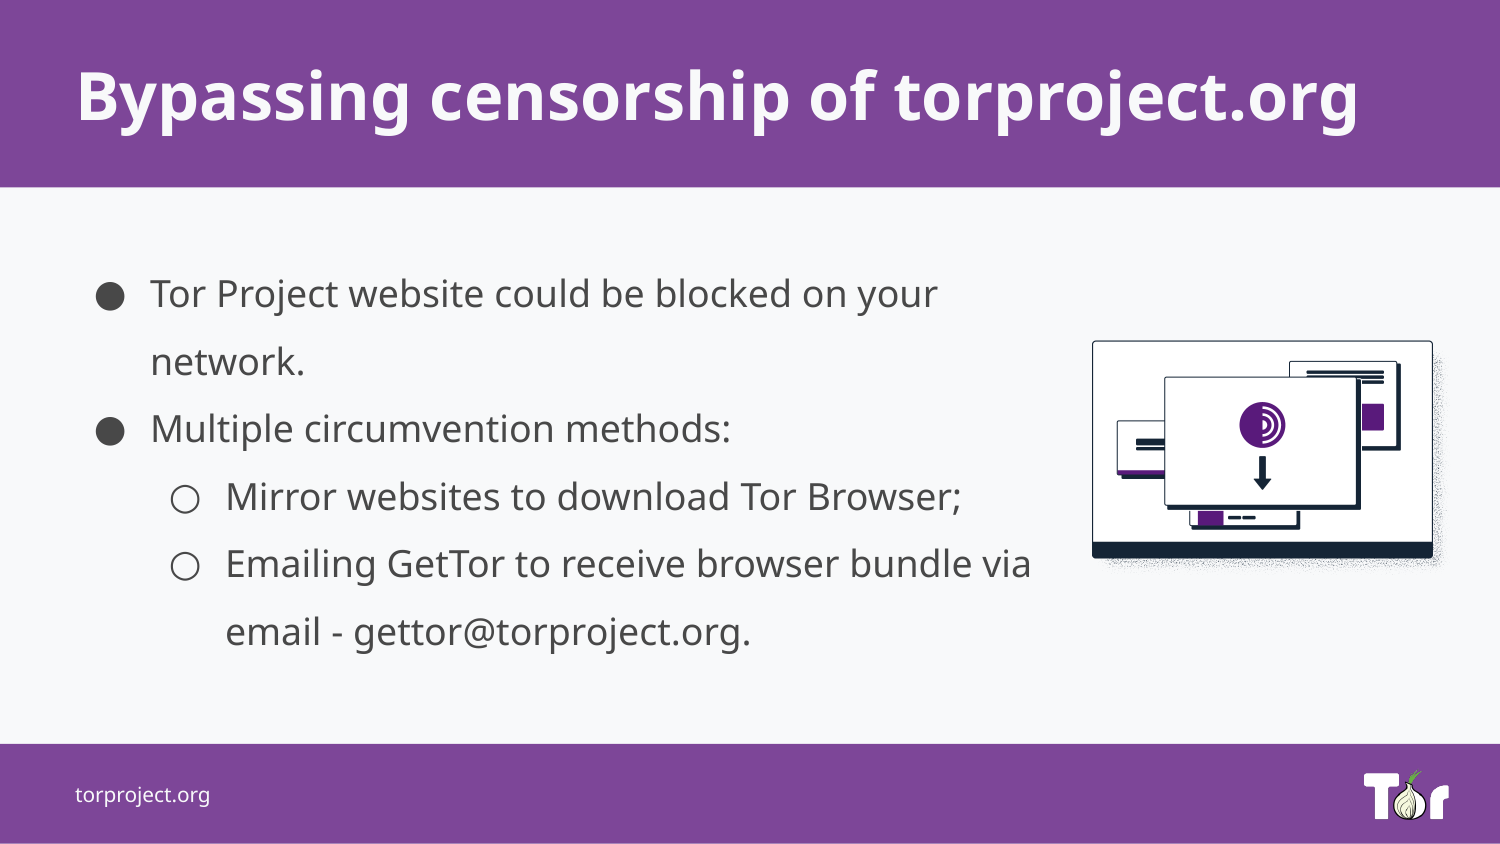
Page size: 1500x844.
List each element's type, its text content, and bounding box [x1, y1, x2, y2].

picture [1062, 250, 1463, 650]
title Bypassing censorship of torproject.org [75, 46, 1436, 141]
list Tor Project website could be blocked on your network. Multiple circumvention methods: Mirror websites to download Tor Browser; Emailing GetTor to receive browser bundle via email - gettor@torproject.org. [75, 187, 1050, 713]
picture [1364, 768, 1449, 820]
